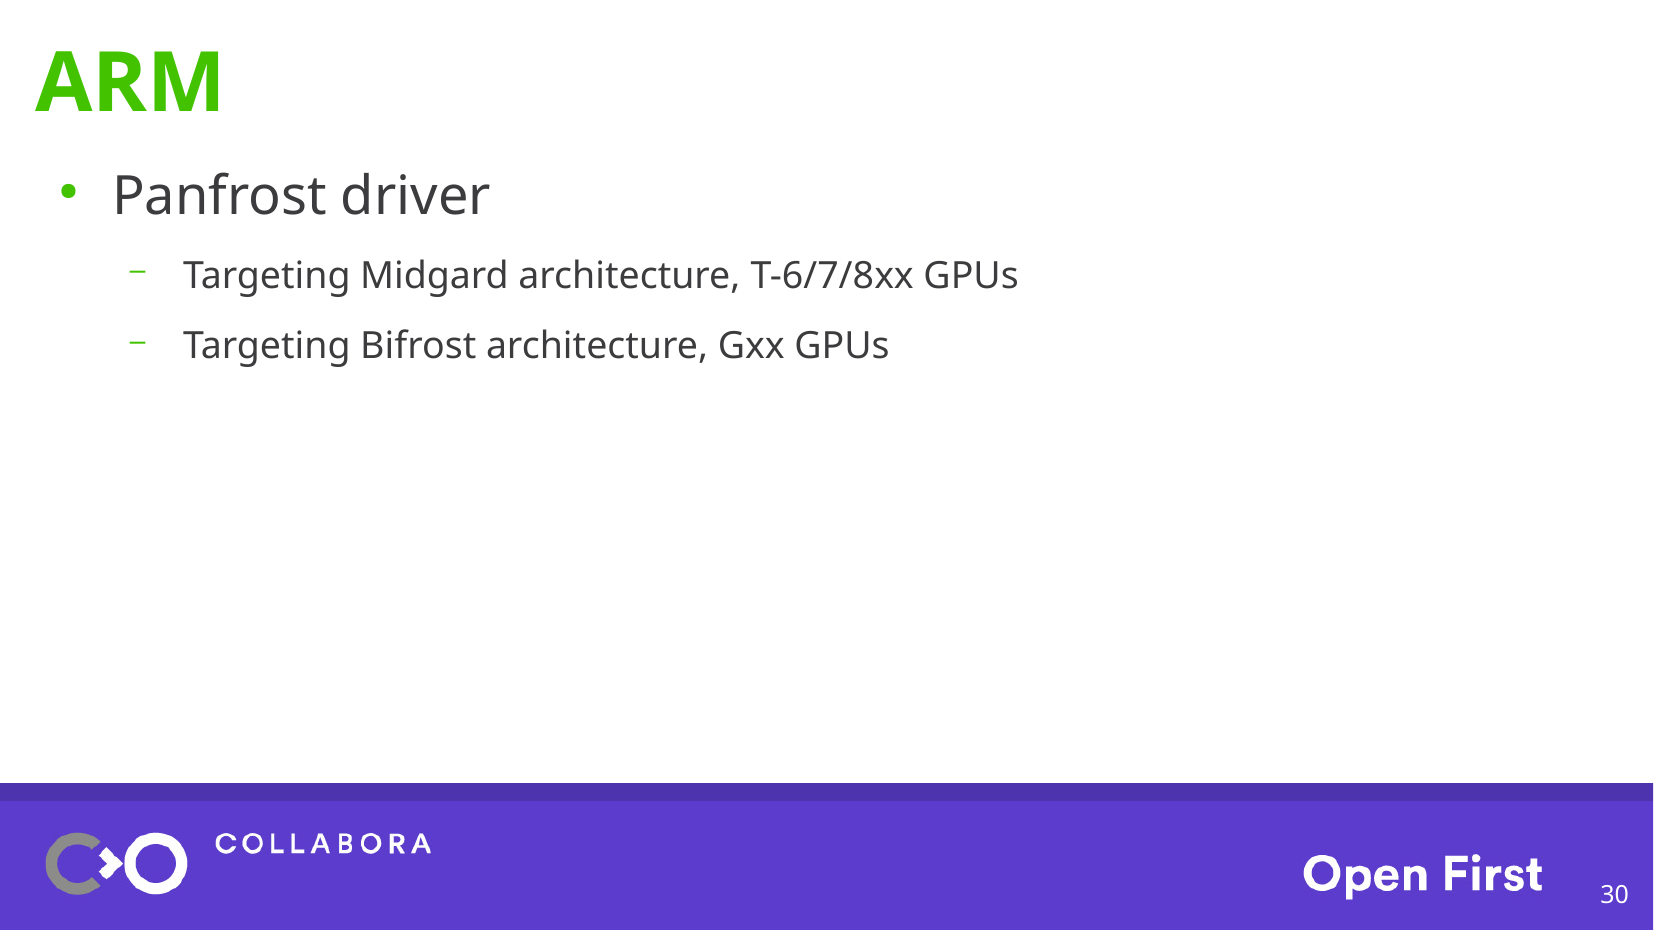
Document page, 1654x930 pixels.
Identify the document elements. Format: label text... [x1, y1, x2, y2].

title ARM [35, 28, 1608, 192]
picture [0, 0, 1654, 930]
list Panfrost driver Targeting Midgard architecture, T-6/7/8xx GPUs Targeting Bifrost architecture, Gxx GPUs [41, 160, 1613, 804]
